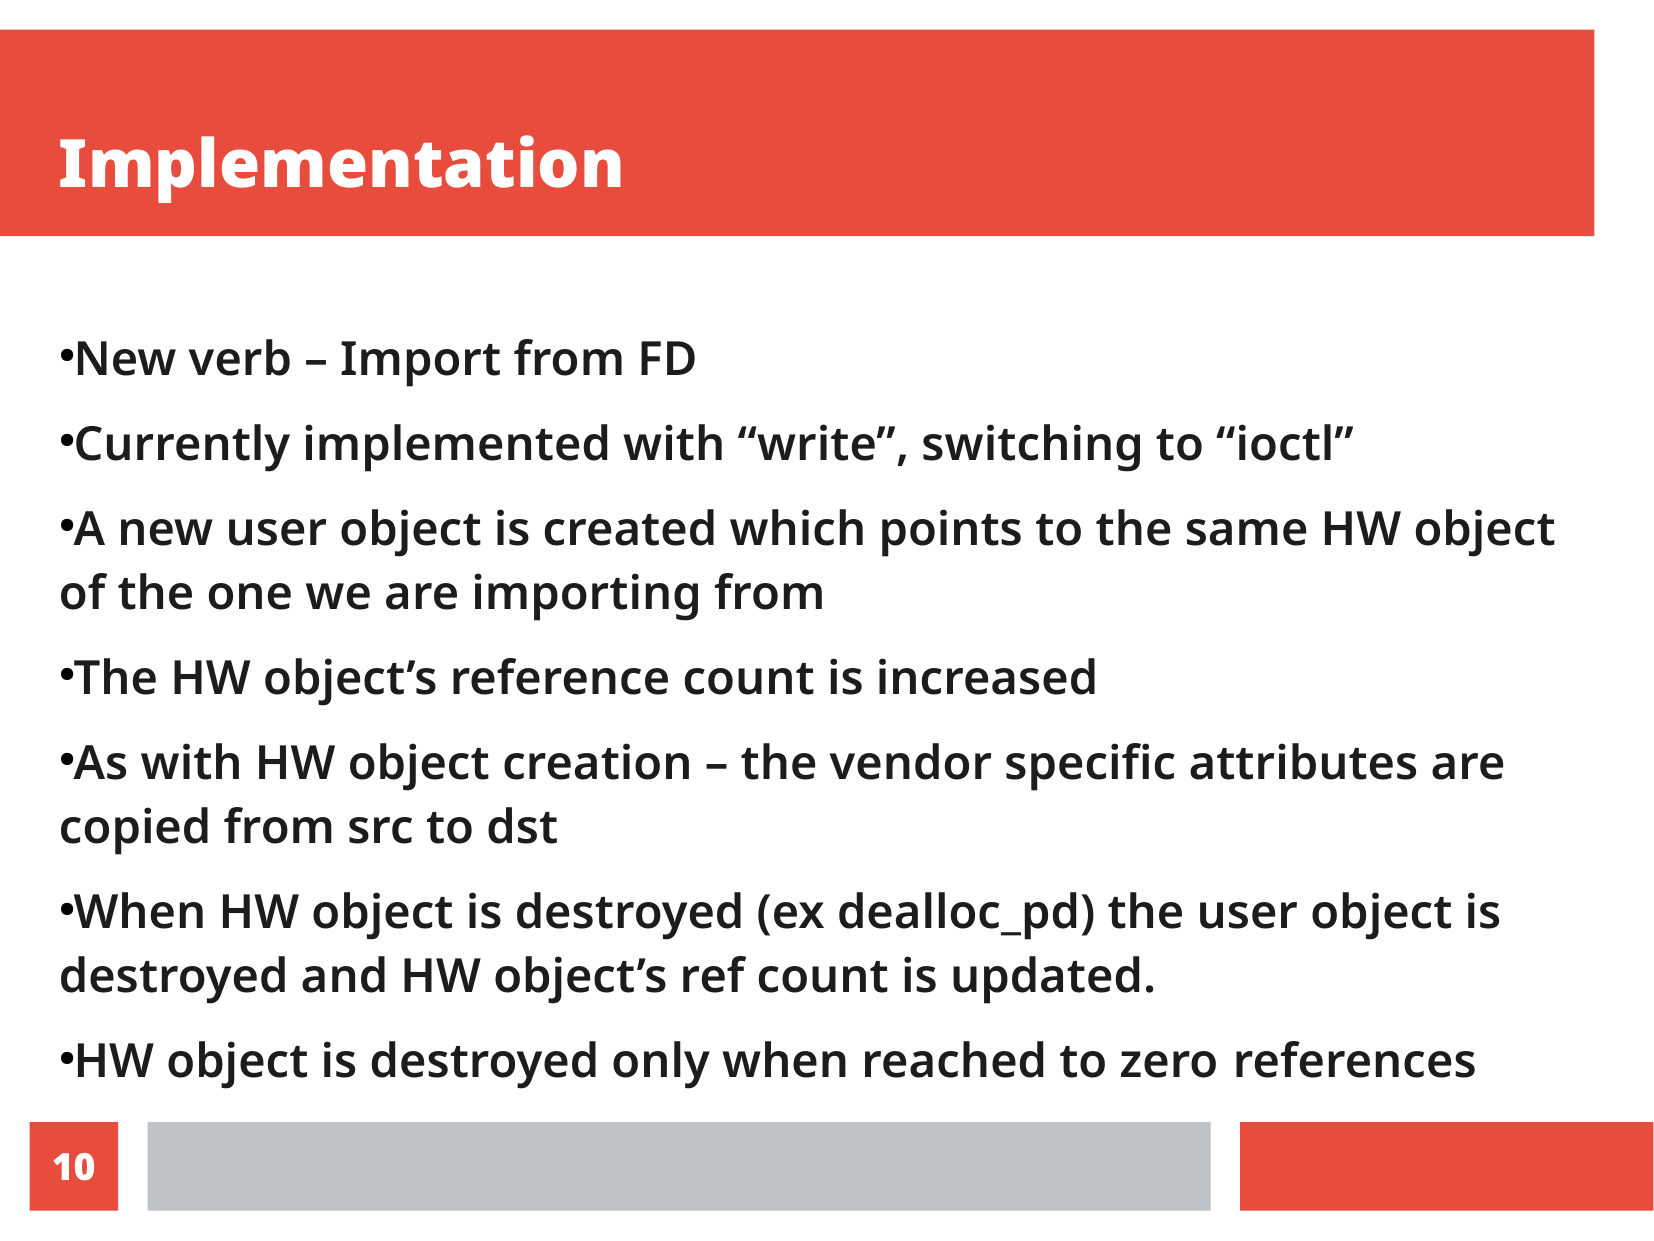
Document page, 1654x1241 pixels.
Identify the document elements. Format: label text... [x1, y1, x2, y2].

list New verb – Import from FD Currently implemented with “write”, switching to “ioctl” A new user object is created which points to the same HW object of the one we are importing from The HW object’s reference count is increased As with HW object creation – the vendor specific attributes are copied from src to dst When HW object is destroyed (ex dealloc_pd) the user object is destroyed and HW object’s ref count is updated. HW object is destroyed only when reached to zero references [59, 324, 1565, 1093]
title Implementation [59, 59, 1595, 207]
